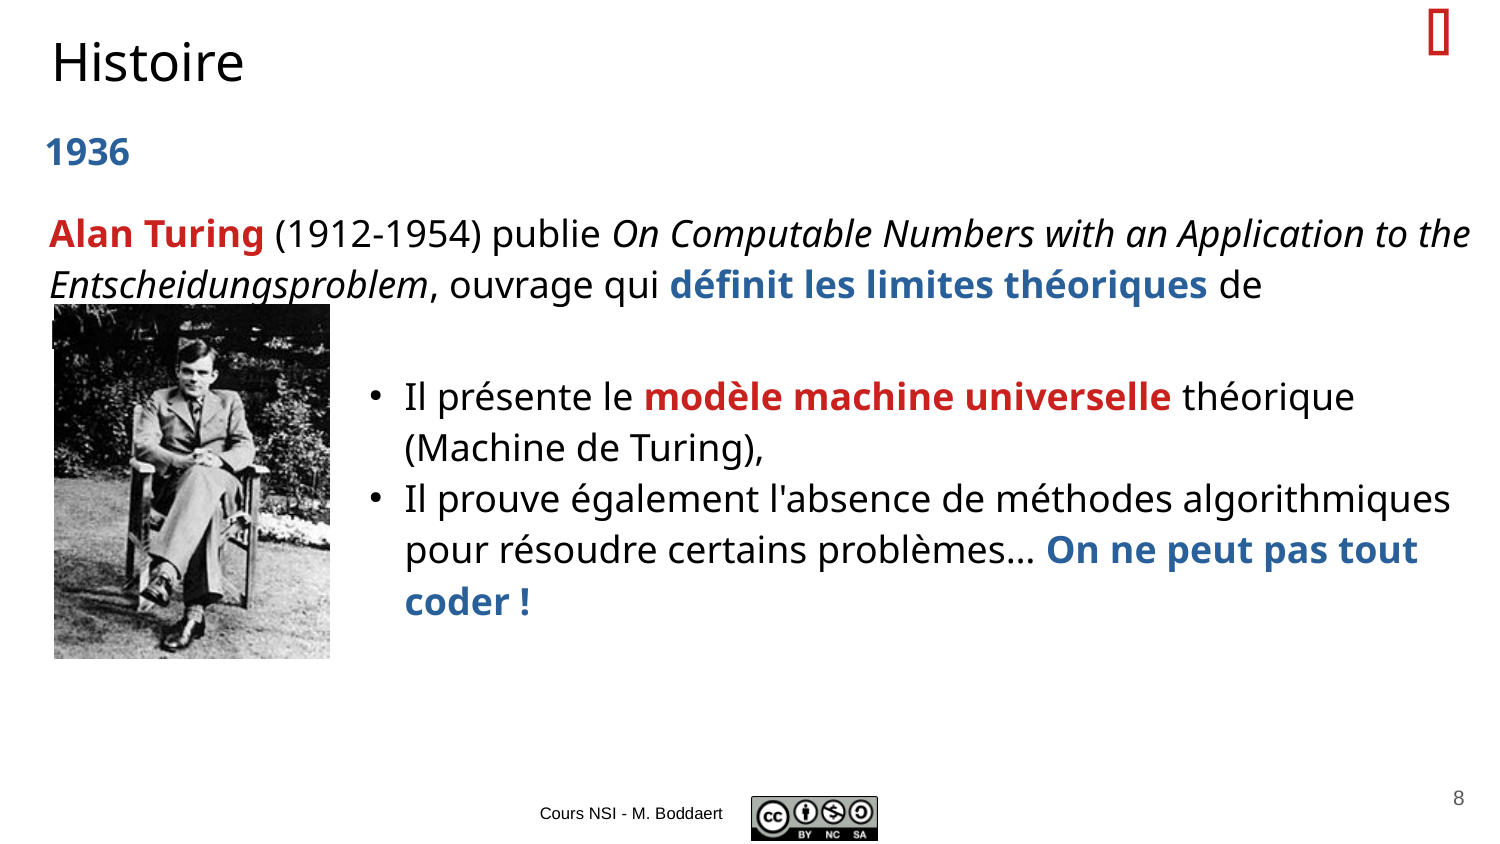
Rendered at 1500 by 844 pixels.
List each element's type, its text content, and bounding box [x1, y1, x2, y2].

text_box Alan Turing (1912-1954) publie On Computable Numbers with an Application to the Entscheidungsproblem, ouvrage qui définit les limites théoriques de l’informatique. [34, 200, 1500, 346]
picture [54, 304, 330, 659]
picture [751, 796, 878, 841]
text_box 1936 [29, 120, 1477, 178]
title Histoire [51, 13, 1449, 108]
slide_number <numéro> [1389, 764, 1480, 830]
text_box  [1412, 0, 1500, 90]
text_box Il présente le modèle machine universelle théorique (Machine de Turing), Il prouve également l'absence de méthodes algorithmiques pour résoudre certains problèmes… On ne peut pas tout coder ! [354, 363, 1500, 553]
